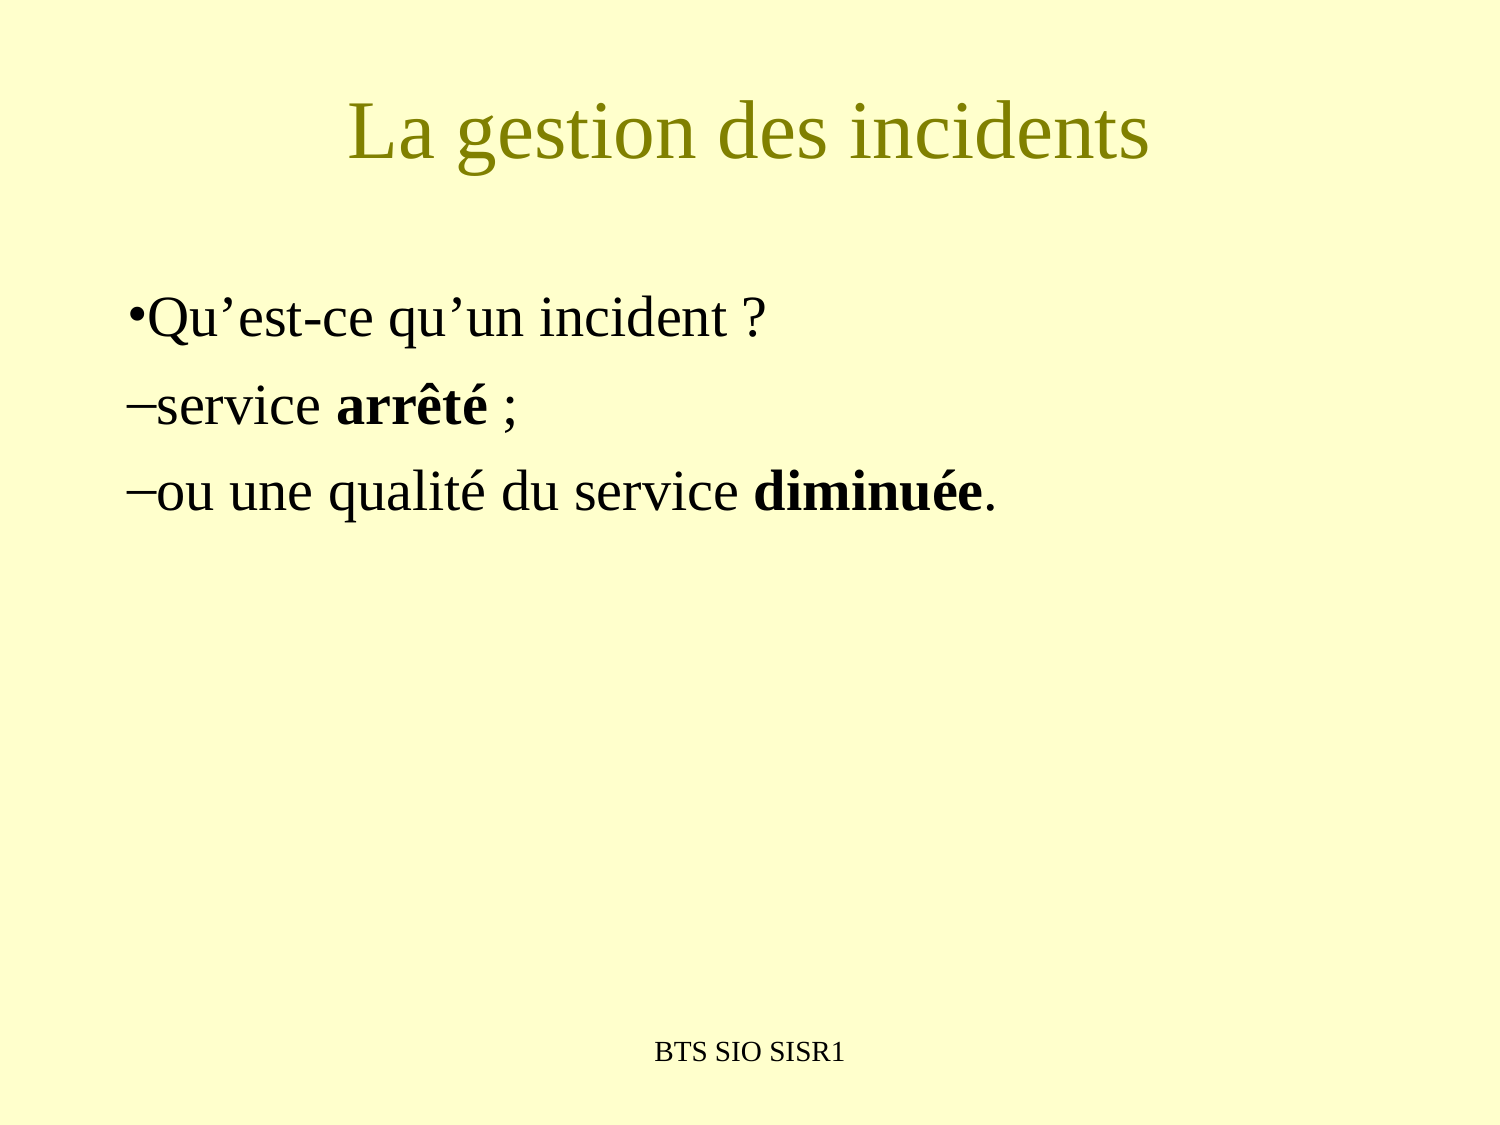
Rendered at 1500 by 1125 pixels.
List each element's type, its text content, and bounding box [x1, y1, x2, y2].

text_box BTS SIO SISR1 [512, 1025, 988, 1101]
list Qu’est-ce qu’un incident ? service arrêté ; ou une qualité du service diminuée. [112, 278, 1388, 977]
